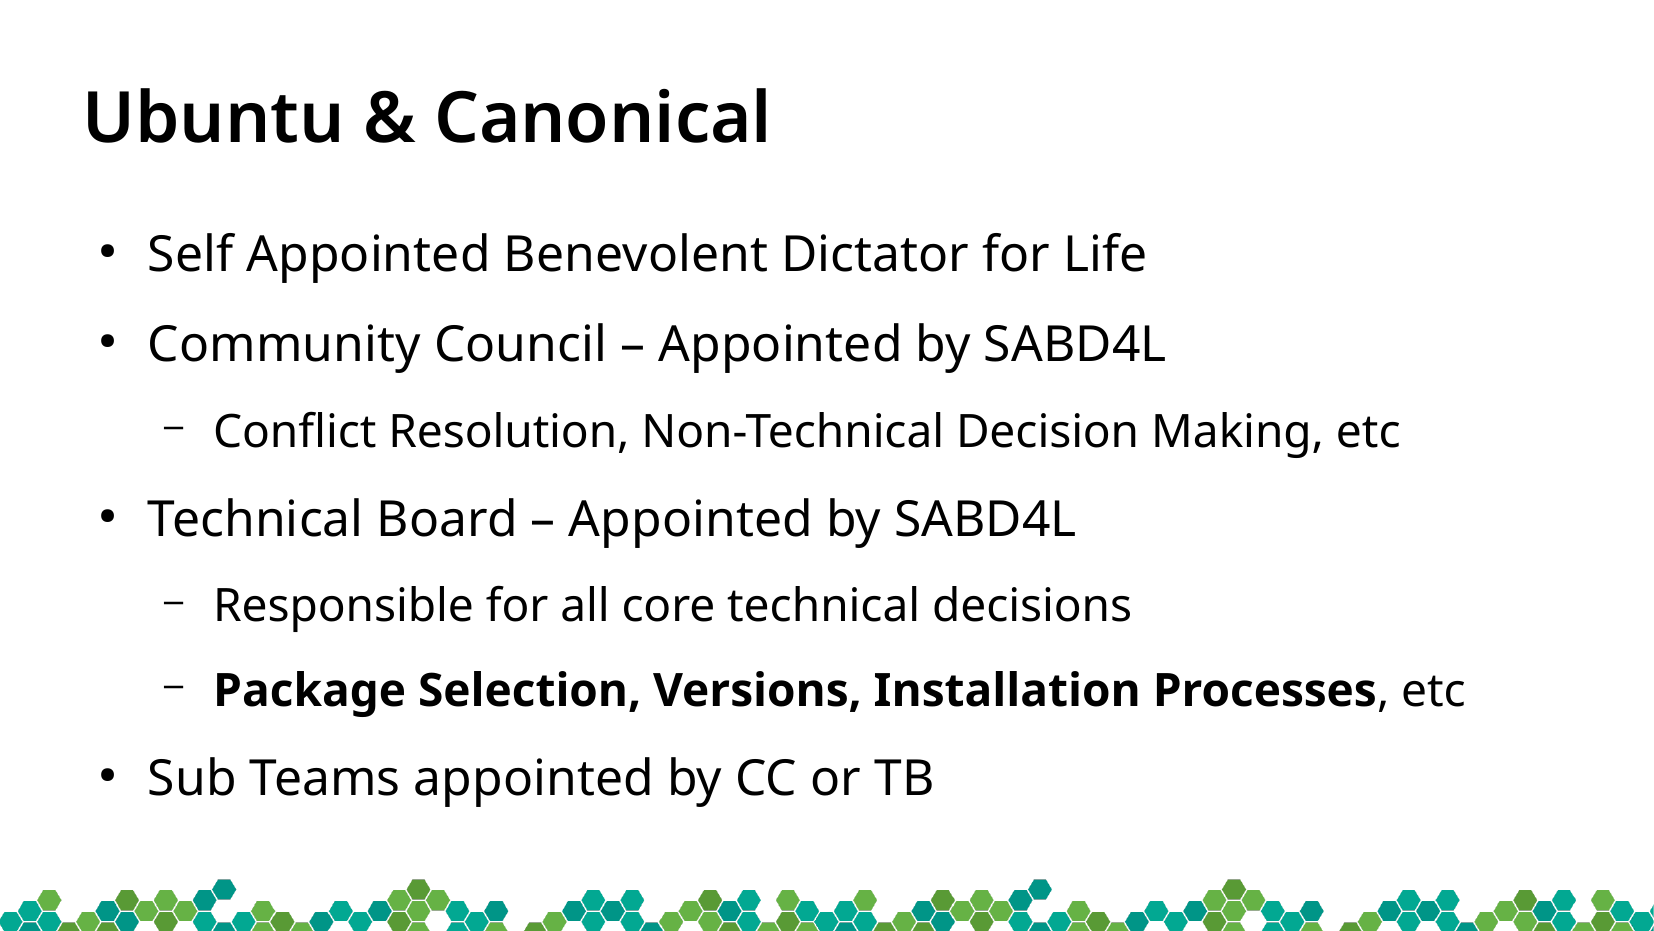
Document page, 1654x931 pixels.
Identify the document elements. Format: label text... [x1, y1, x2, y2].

list Self Appointed Benevolent Dictator for Life Community Council – Appointed by SABD4L Conflict Resolution, Non-Technical Decision Making, etc Technical Board – Appointed by SABD4L Responsible for all core technical decisions Package Selection, Versions, Installation Processes, etc Sub Teams appointed by CC or TB [82, 217, 1571, 820]
title Ubuntu & Canonical [82, 37, 1571, 193]
picture [0, 871, 1654, 931]
